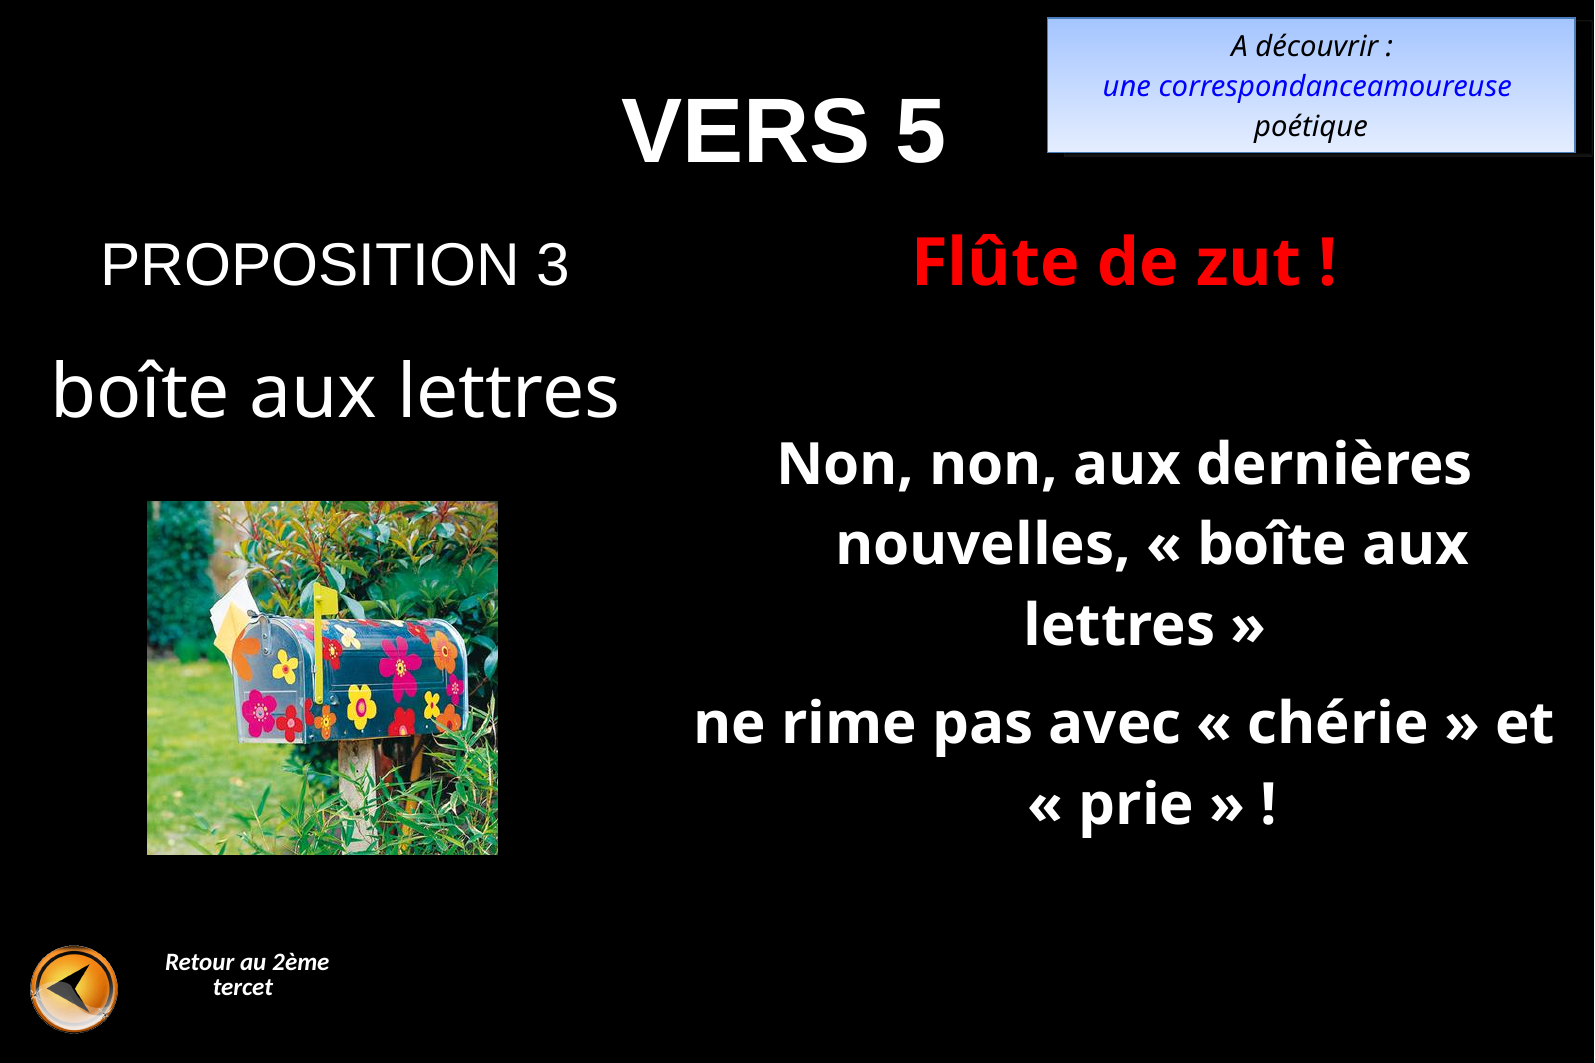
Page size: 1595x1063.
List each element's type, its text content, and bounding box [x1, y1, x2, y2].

text_box A découvrir : une correspondanceamoureuse poétique [1047, 17, 1575, 153]
list Flûte de zut ! Non, non, aux dernières nouvelles, « boîte aux lettres » ne rime pas avec « chérie » et « prie » ! [683, 207, 1566, 997]
title VERS 5 [79, 42, 1515, 220]
picture [29, 944, 119, 1035]
text_box Retour au 2ème tercet [131, 944, 355, 1010]
list PROPOSITION 3 boîte aux lettres [0, 140, 655, 843]
picture [147, 501, 498, 855]
